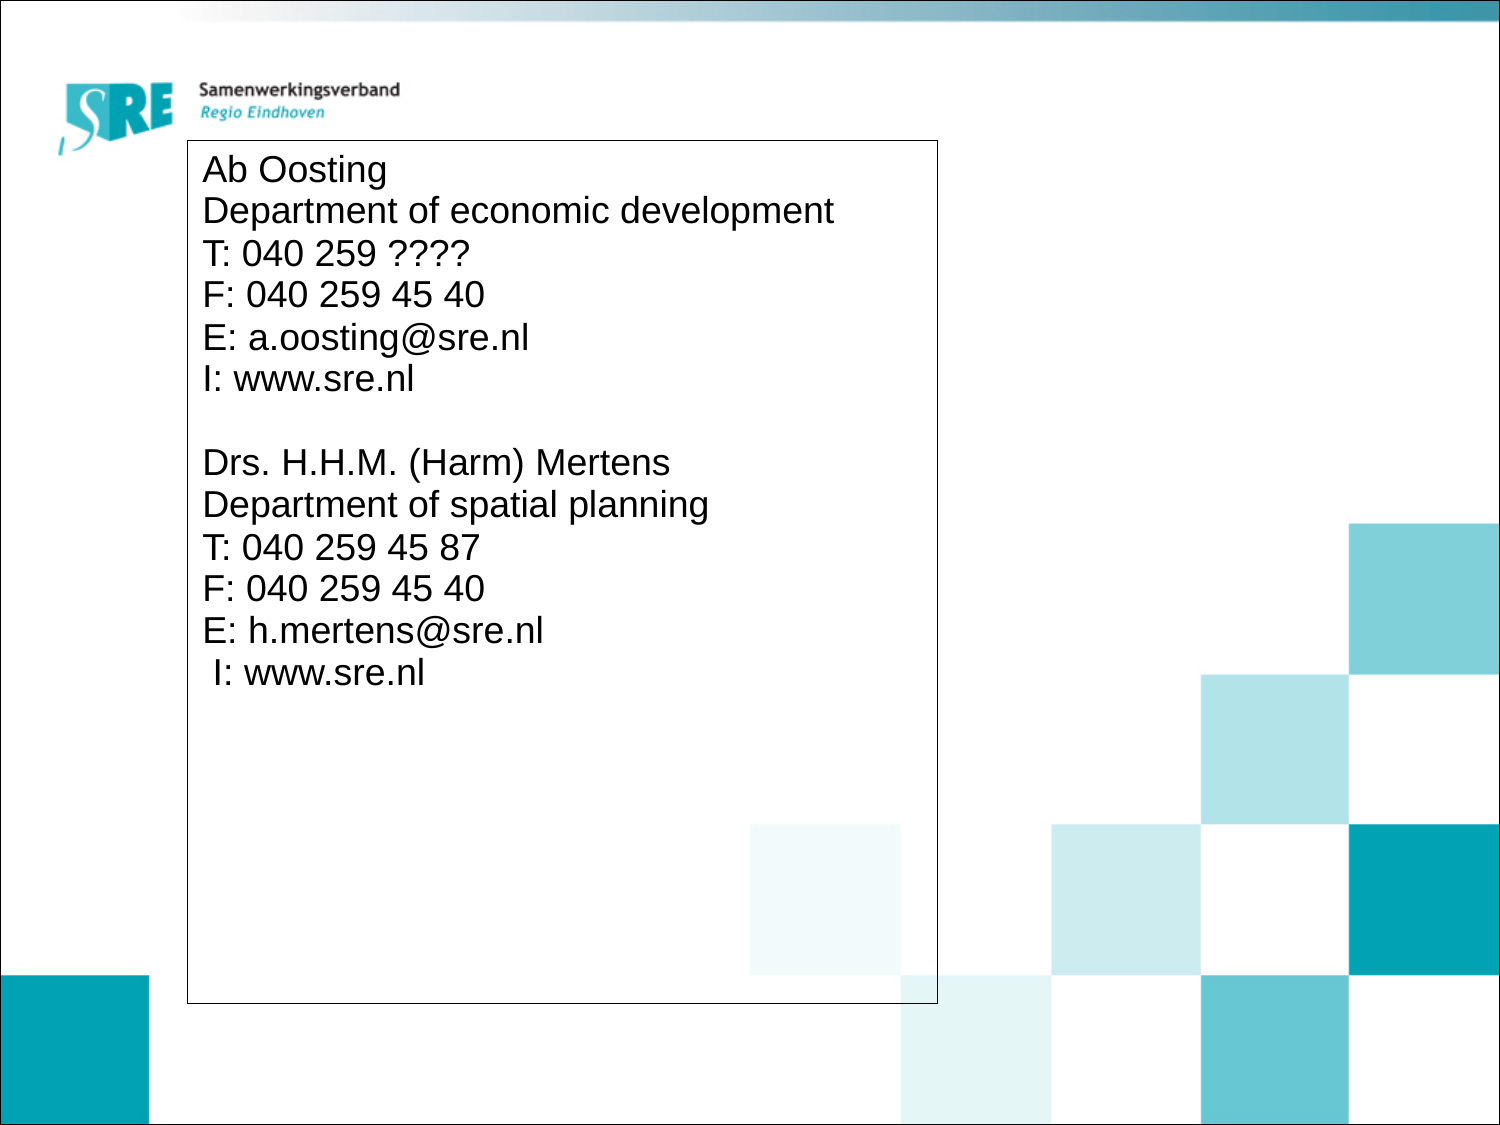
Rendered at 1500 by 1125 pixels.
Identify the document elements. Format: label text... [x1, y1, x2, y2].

text_box Ab Oosting Department of economic development T: 040 259 ???? F: 040 259 45 40 E: a.oosting@sre.nl I: www.sre.nl Drs. H.H.M. (Harm) Mertens Department of spatial planning T: 040 259 45 87 F: 040 259 45 40 E: h.mertens@sre.nl I: www.sre.nl [187, 140, 938, 1004]
picture [0, 0, 1500, 1125]
